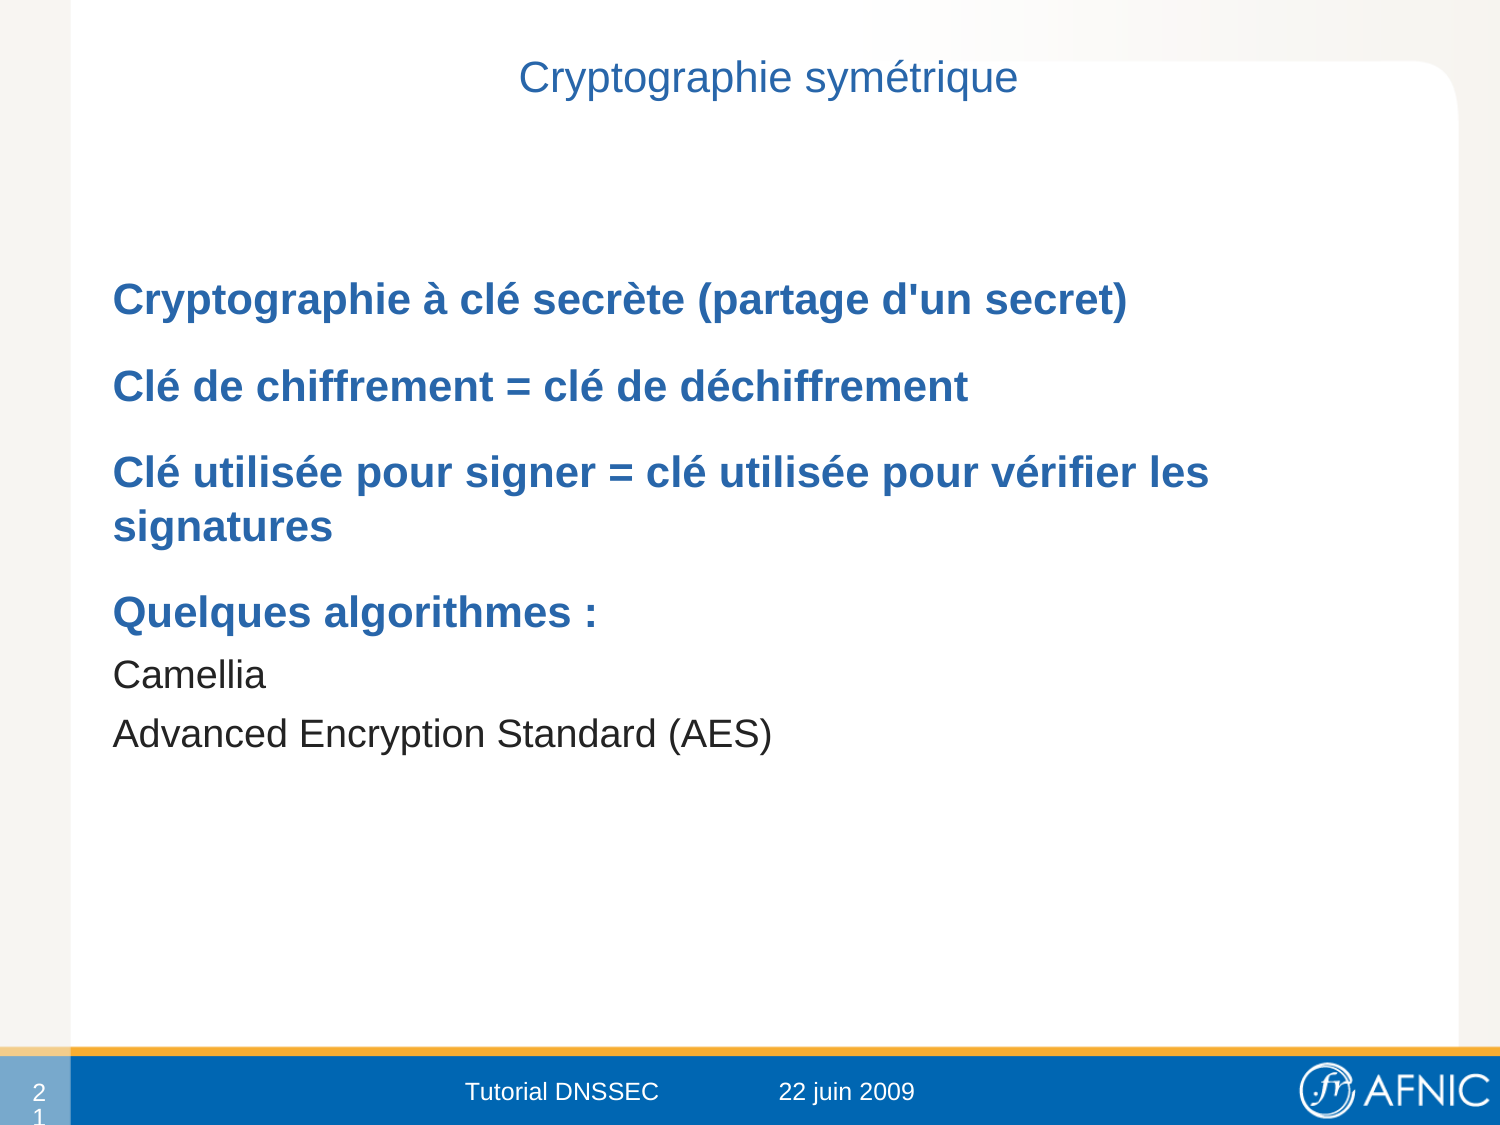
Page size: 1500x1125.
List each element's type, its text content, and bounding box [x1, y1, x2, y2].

list Cryptographie à clé secrète (partage d'un secret) Clé de chiffrement = clé de déchiffrement Clé utilisée pour signer = clé utilisée pour vérifier les signatures Quelques algorithmes : Camellia Advanced Encryption Standard (AES) [112, 266, 1426, 994]
picture [0, 0, 1500, 1125]
title Cryptographie symétrique [112, 12, 1426, 138]
